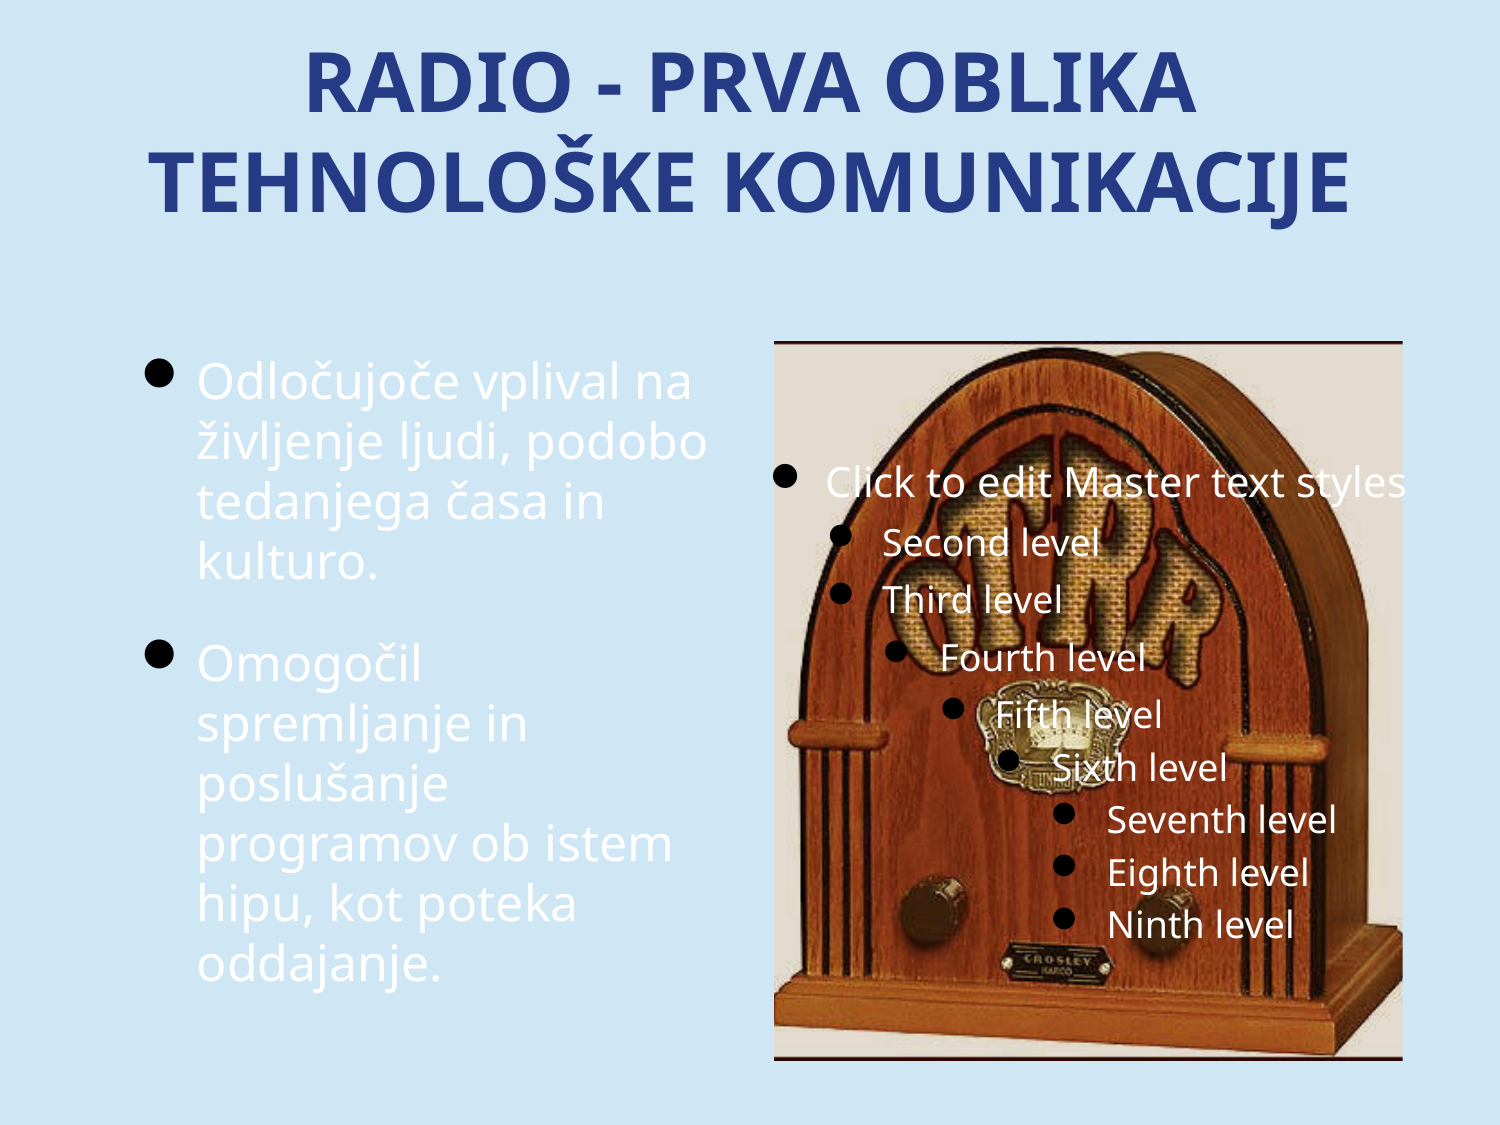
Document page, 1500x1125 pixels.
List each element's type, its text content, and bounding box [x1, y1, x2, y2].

list Odločujoče vplival na življenje ljudi, podobo tedanjega časa in kulturo. Omogočil spremljanje in poslušanje programov ob istem hipu, kot poteka oddajanje. [125, 341, 726, 1029]
title RADIO - PRVA OBLIKA TEHNOLOŠKE KOMUNIKACIJE [125, 12, 1375, 246]
picture [774, 341, 1403, 1061]
